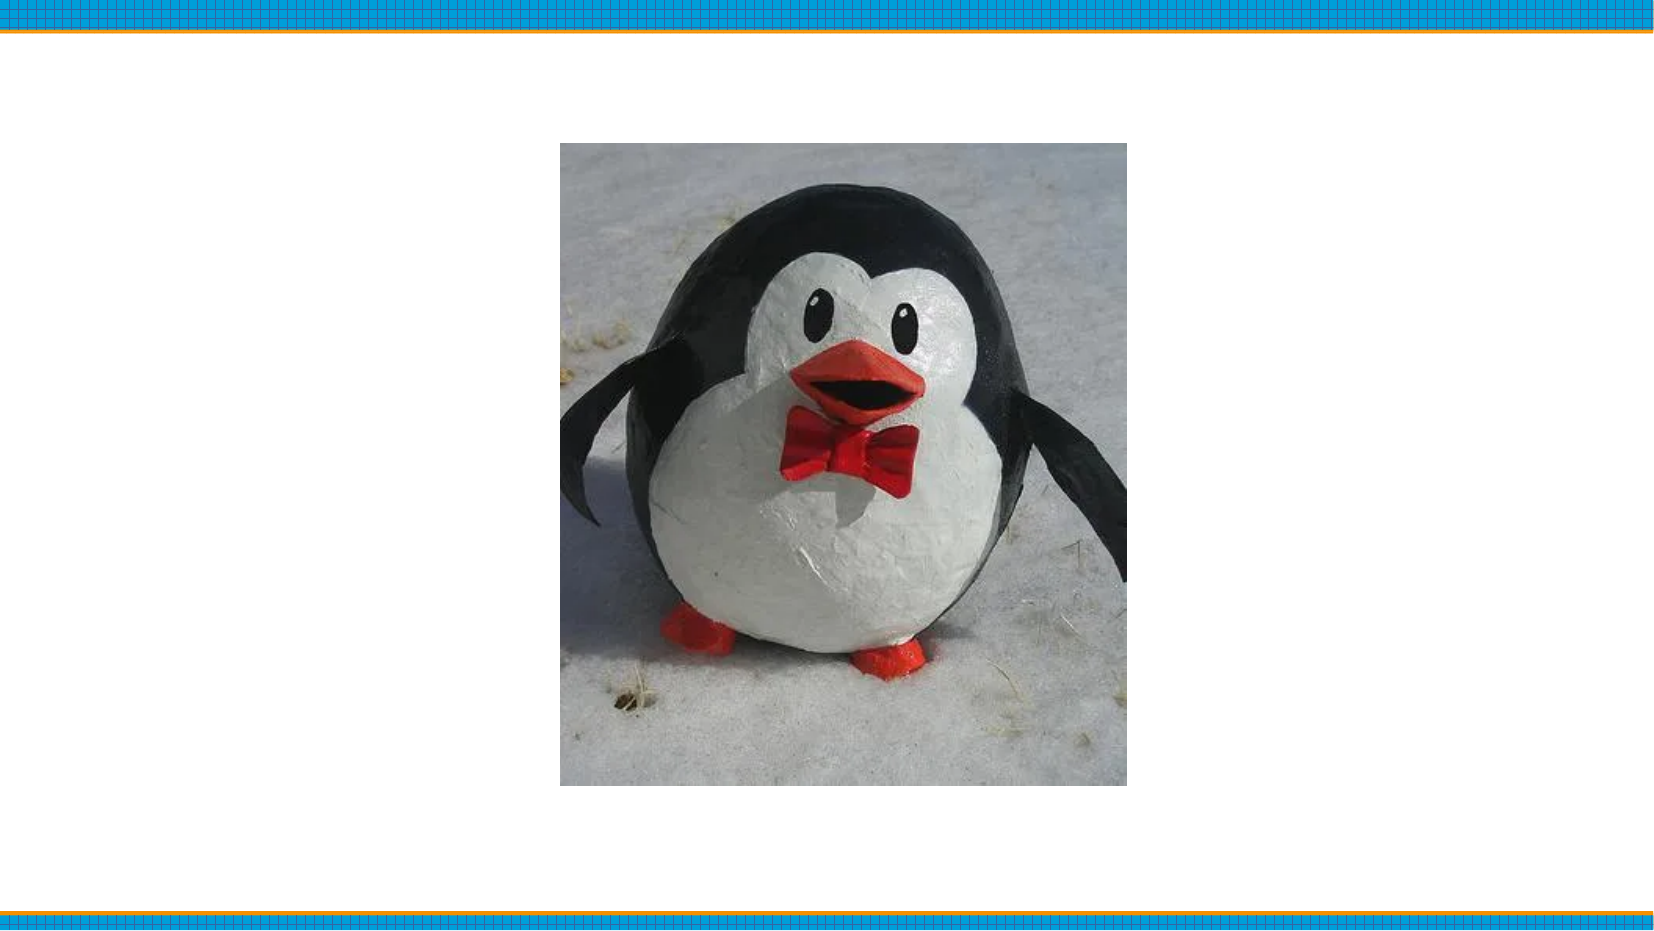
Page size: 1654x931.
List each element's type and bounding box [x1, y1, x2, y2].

picture [560, 143, 1127, 786]
